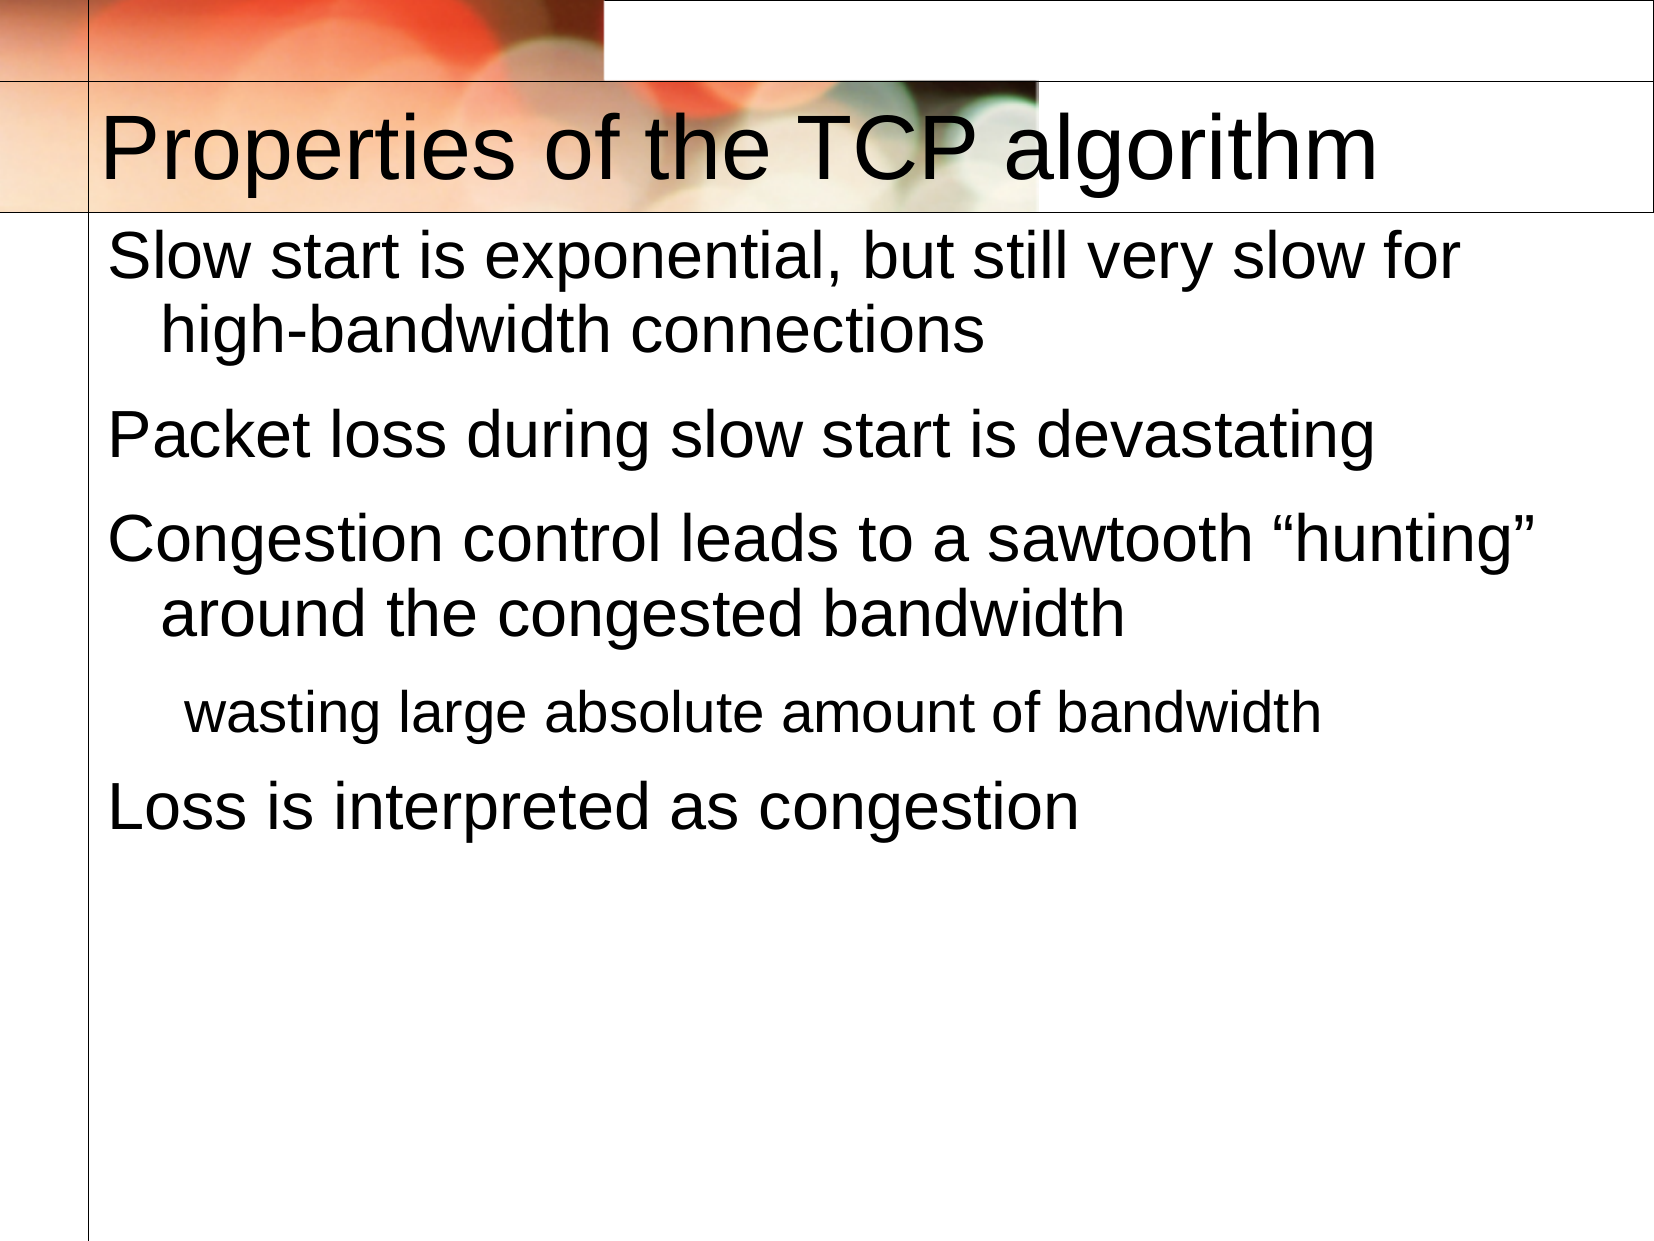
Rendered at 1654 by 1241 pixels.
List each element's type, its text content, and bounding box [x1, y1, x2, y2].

picture [89, 0, 1039, 81]
list Slow start is exponential, but still very slow for high-bandwidth connections Packet loss during slow start is devastating Congestion control leads to a sawtooth “hunting” around the congested bandwidth wasting large absolute amount of bandwidth Loss is interpreted as congestion [89, 217, 1578, 1226]
picture [0, 82, 88, 212]
picture [0, 0, 88, 81]
title Properties of the TCP algorithm [100, 95, 1571, 200]
picture [89, 82, 1039, 212]
